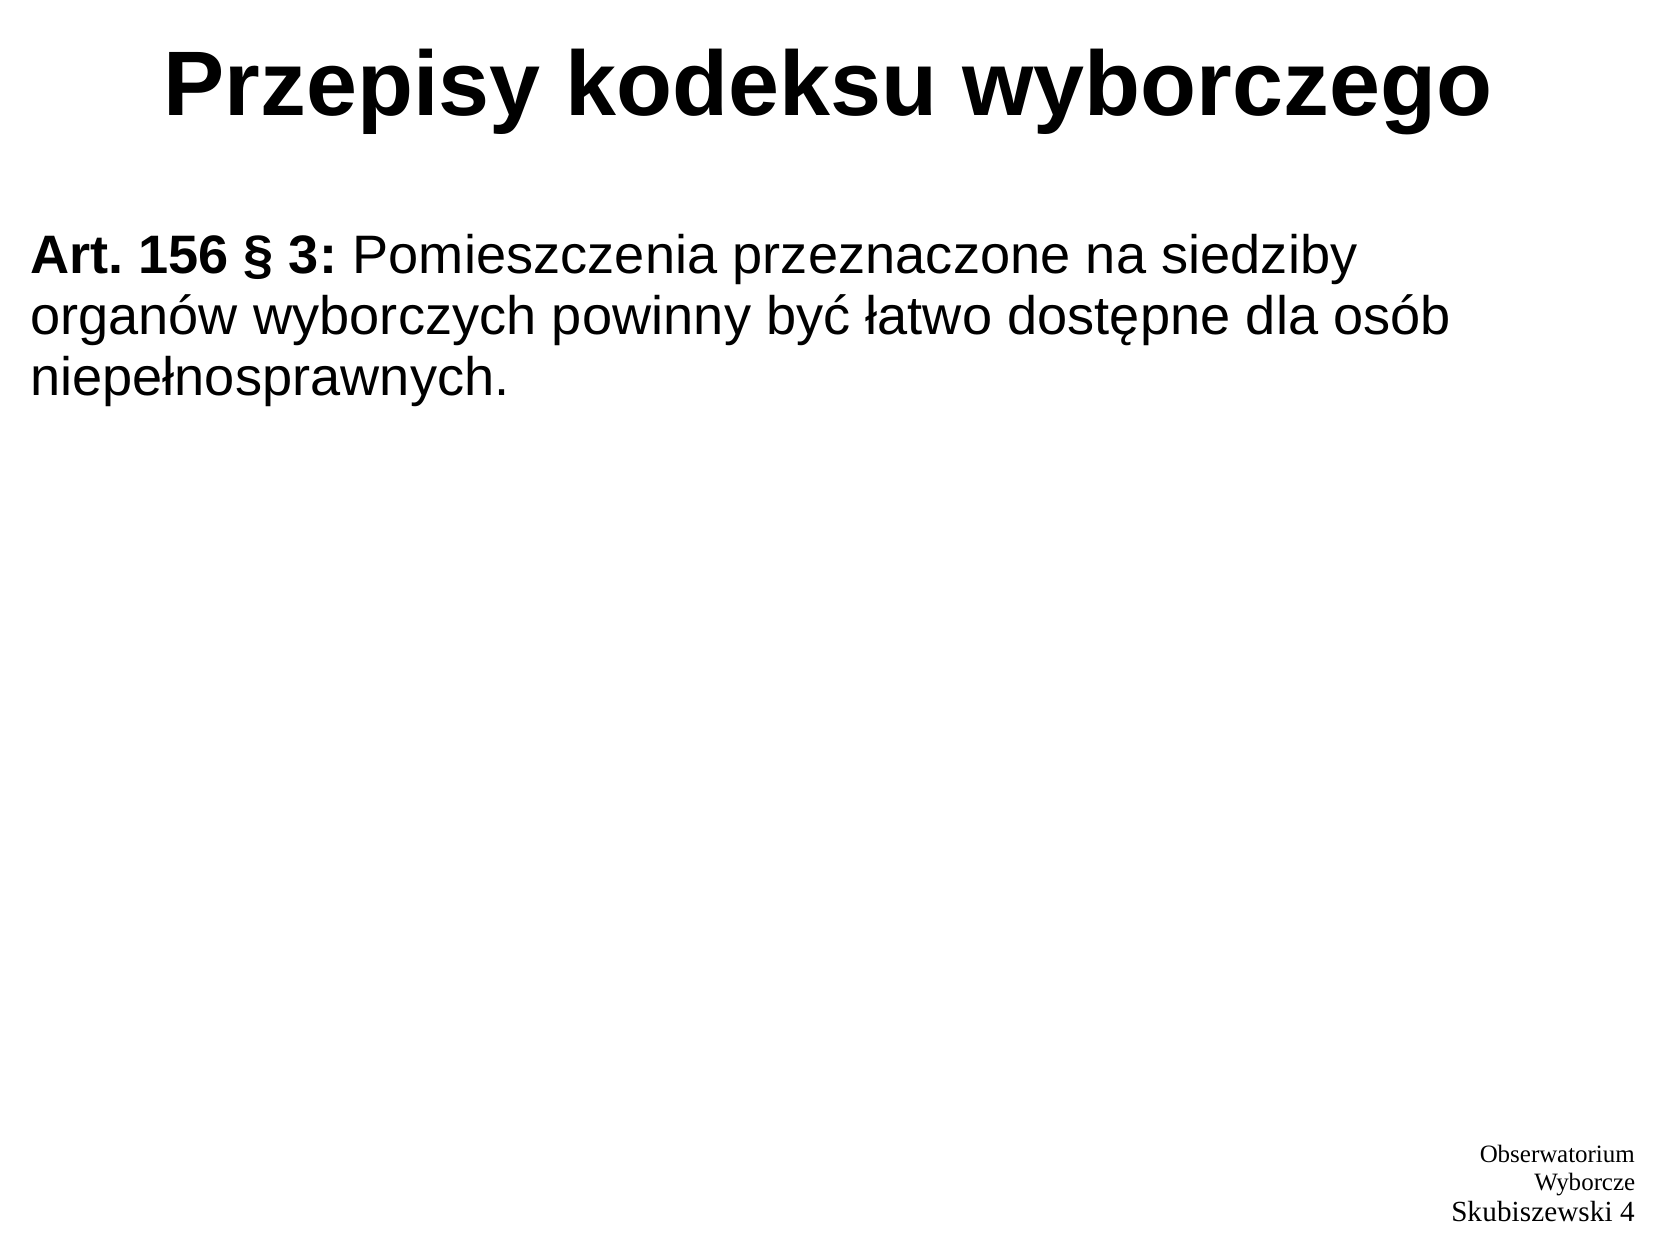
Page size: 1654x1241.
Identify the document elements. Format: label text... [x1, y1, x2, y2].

title Przepisy kodeksu wyborczego [84, 32, 1573, 205]
list Art. 156 § 3: Pomieszczenia przeznaczone na siedziby organów wyborczych powinny być łatwo dostępne dla osób niepełnosprawnych. [30, 225, 1583, 1241]
